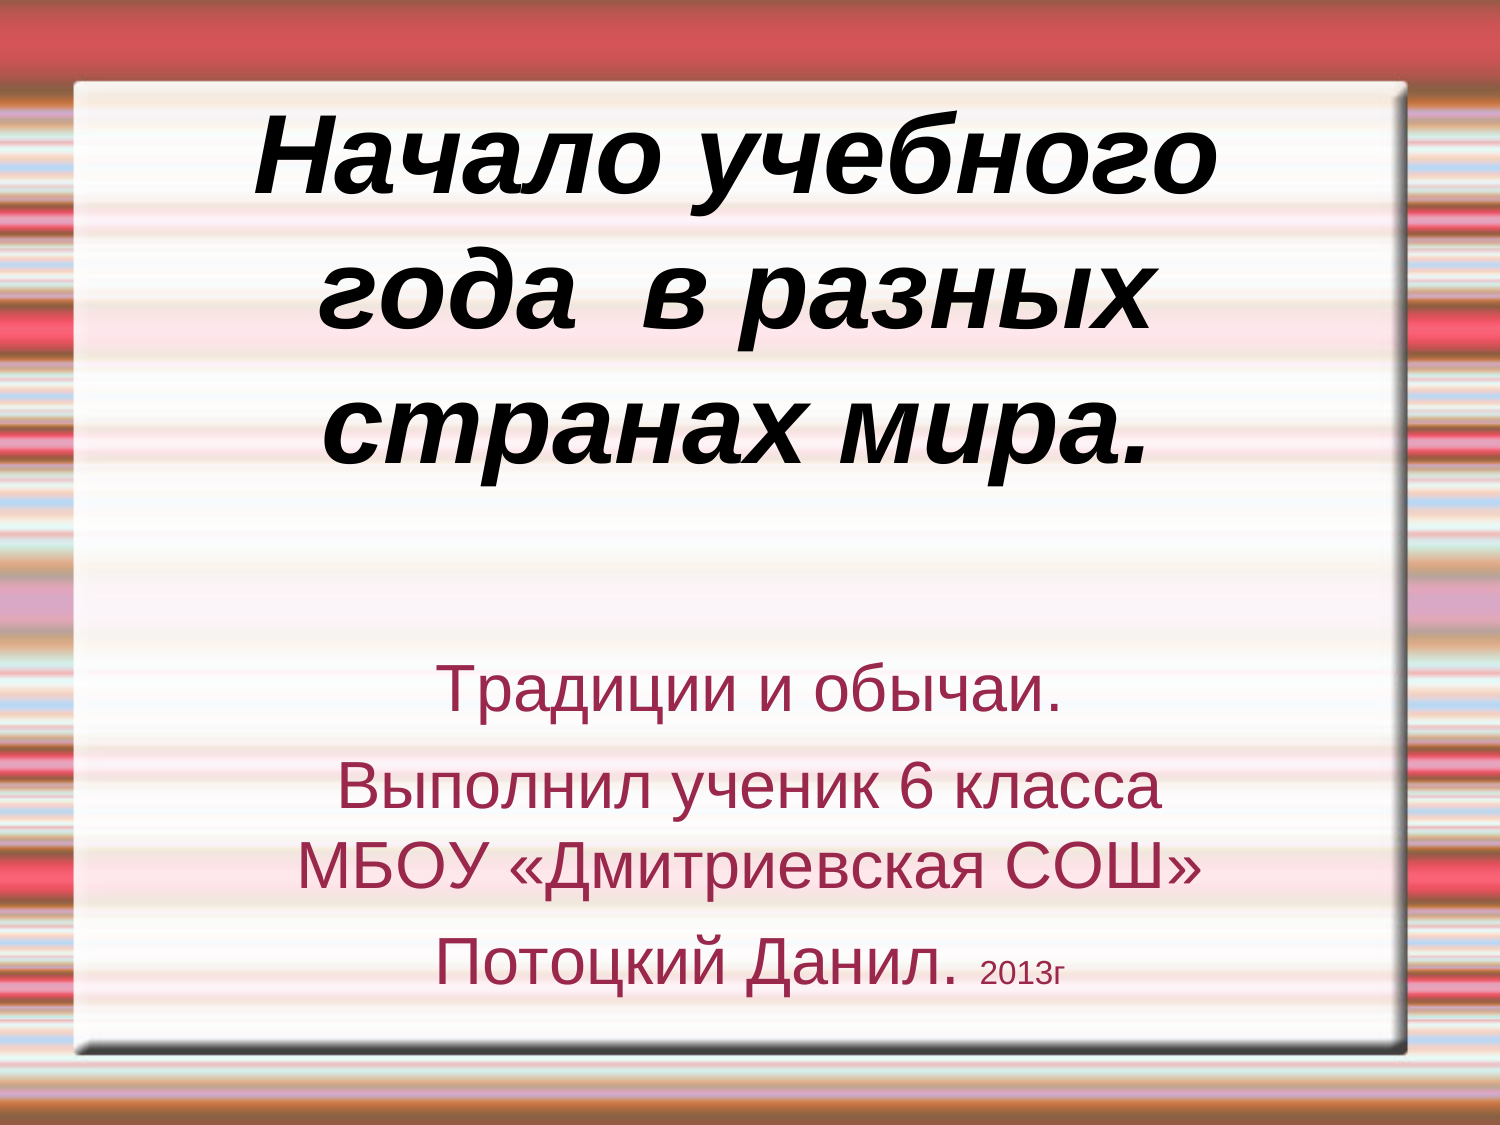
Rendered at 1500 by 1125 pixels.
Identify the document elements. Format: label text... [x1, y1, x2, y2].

subtitle Традиции и обычаи. Выполнил ученик 6 класса МБОУ «Дмитриевская СОШ» Потоцкий Данил. 2013г [225, 637, 1276, 1010]
title Начало учебного года в разных странах мира. [99, 72, 1375, 494]
